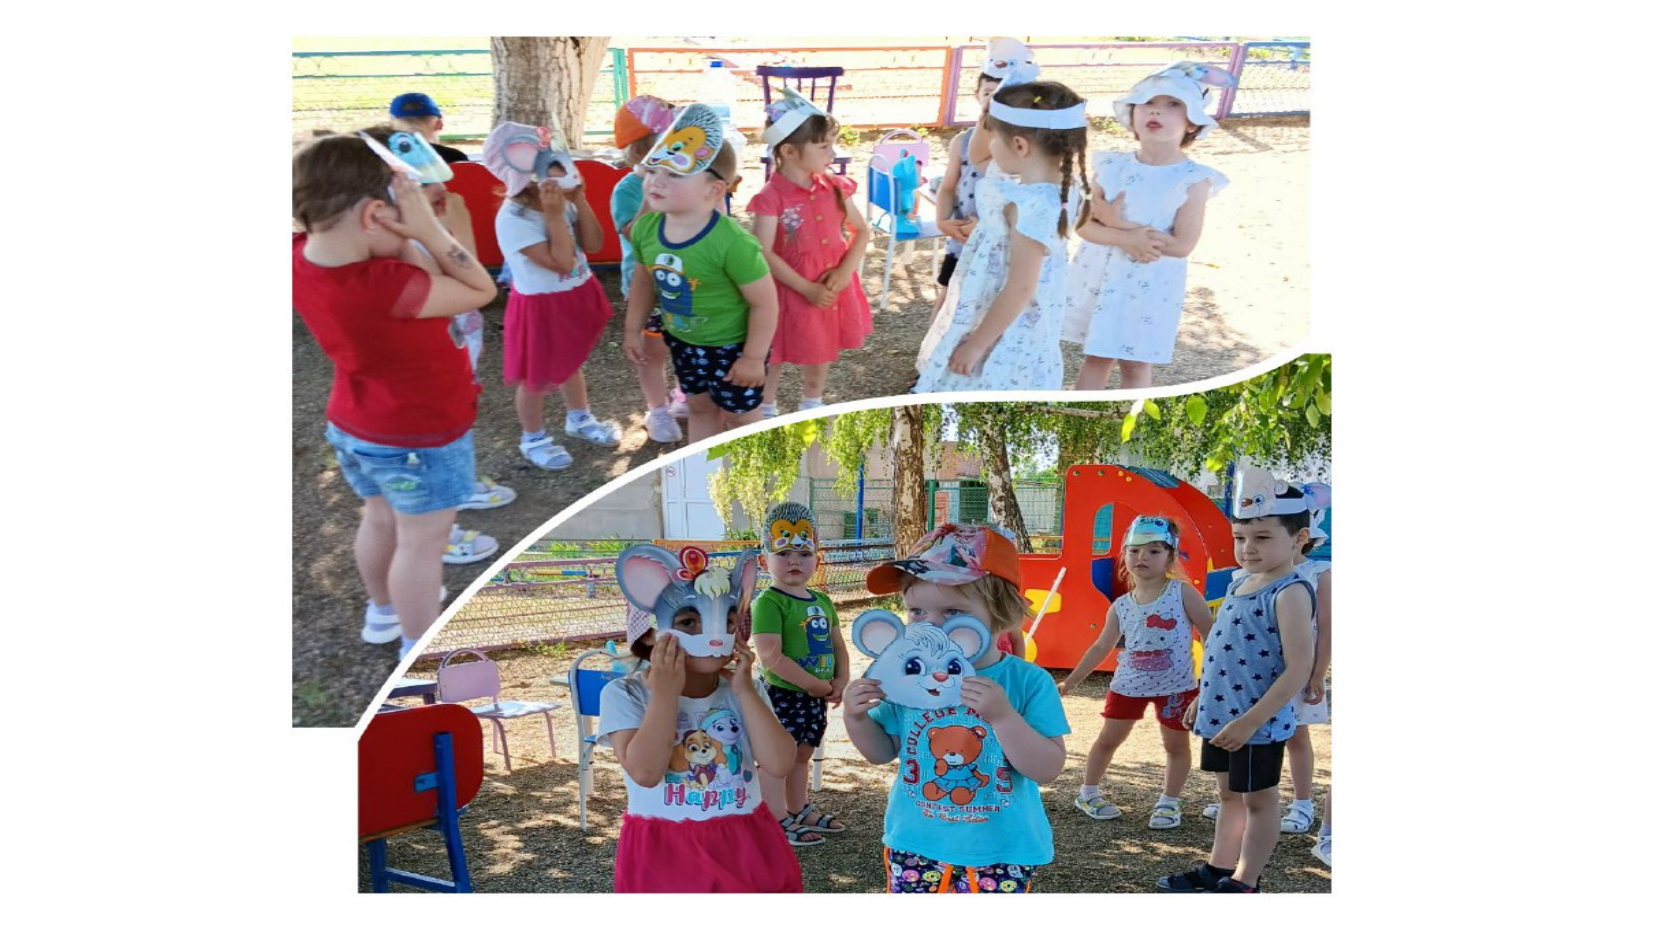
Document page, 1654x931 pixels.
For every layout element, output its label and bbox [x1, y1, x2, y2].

picture [265, 14, 1359, 916]
